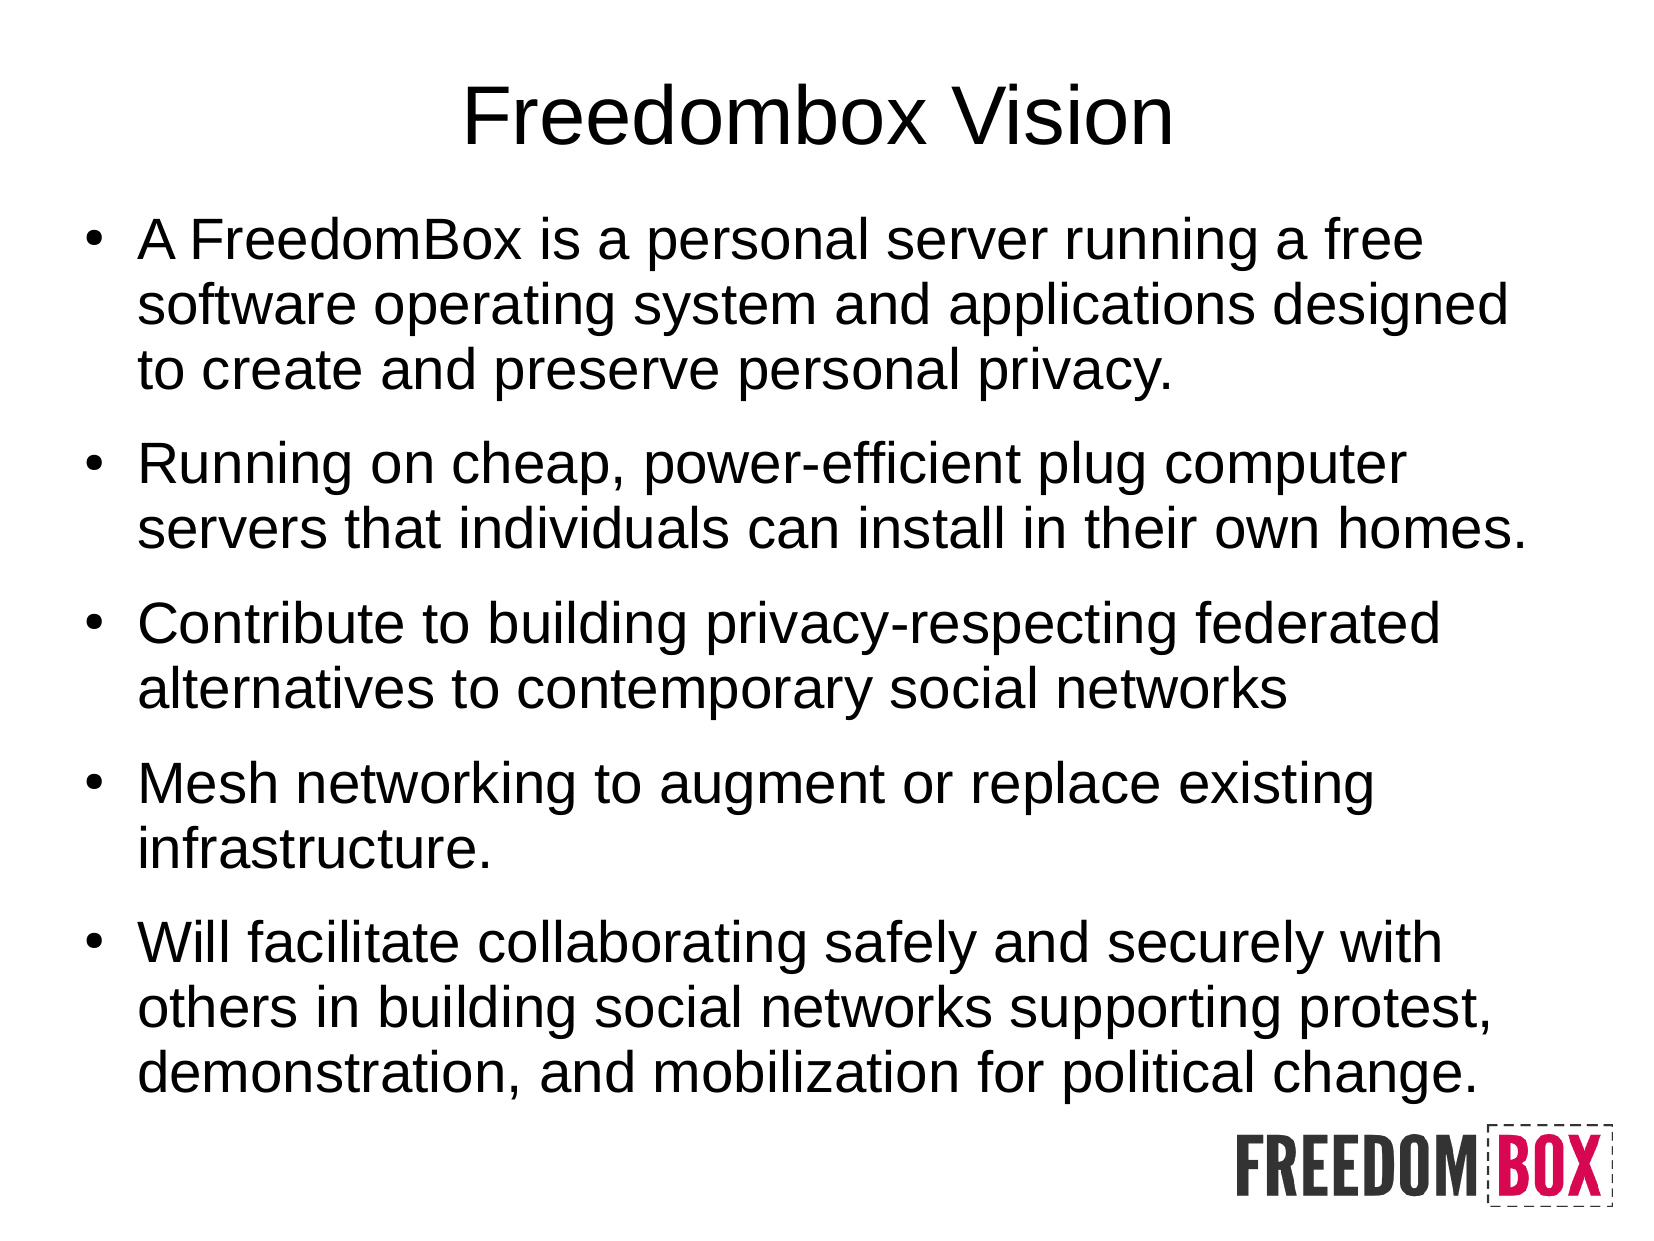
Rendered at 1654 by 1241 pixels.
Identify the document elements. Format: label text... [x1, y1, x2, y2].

picture [1237, 1124, 1613, 1207]
list A FreedomBox is a personal server running a free software operating system and applications designed to create and preserve personal privacy. Running on cheap, power-efficient plug computer servers that individuals can install in their own homes. Contribute to building privacy-respecting federated alternatives to contemporary social networks Mesh networking to augment or replace existing infrastructure. Will facilitate collaborating safely and securely with others in building social networks supporting protest, demonstration, and mobilization for political change. [66, 206, 1576, 1113]
title Freedombox Vision [61, 55, 1577, 177]
